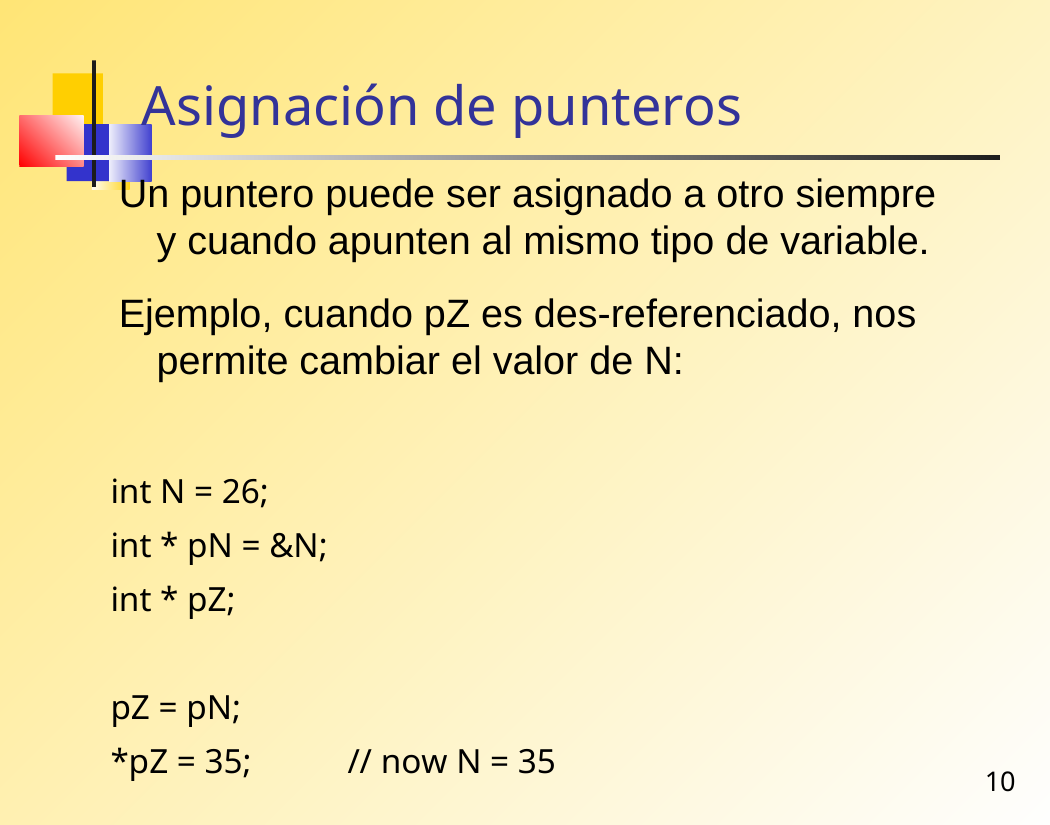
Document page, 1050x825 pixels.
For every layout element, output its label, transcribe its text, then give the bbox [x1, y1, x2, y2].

text_box Un puntero puede ser asignado a otro siempre y cuando apunten al mismo tipo de variable. Ejemplo, cuando pZ es des-referenciado, nos permite cambiar el valor de N: [99, 162, 967, 388]
list int N = 26; int * pN = &N; int * pZ; pZ = pN; *pZ = 35; // now N = 35 [99, 462, 1028, 780]
title Asignación de punteros [131, 27, 1026, 148]
